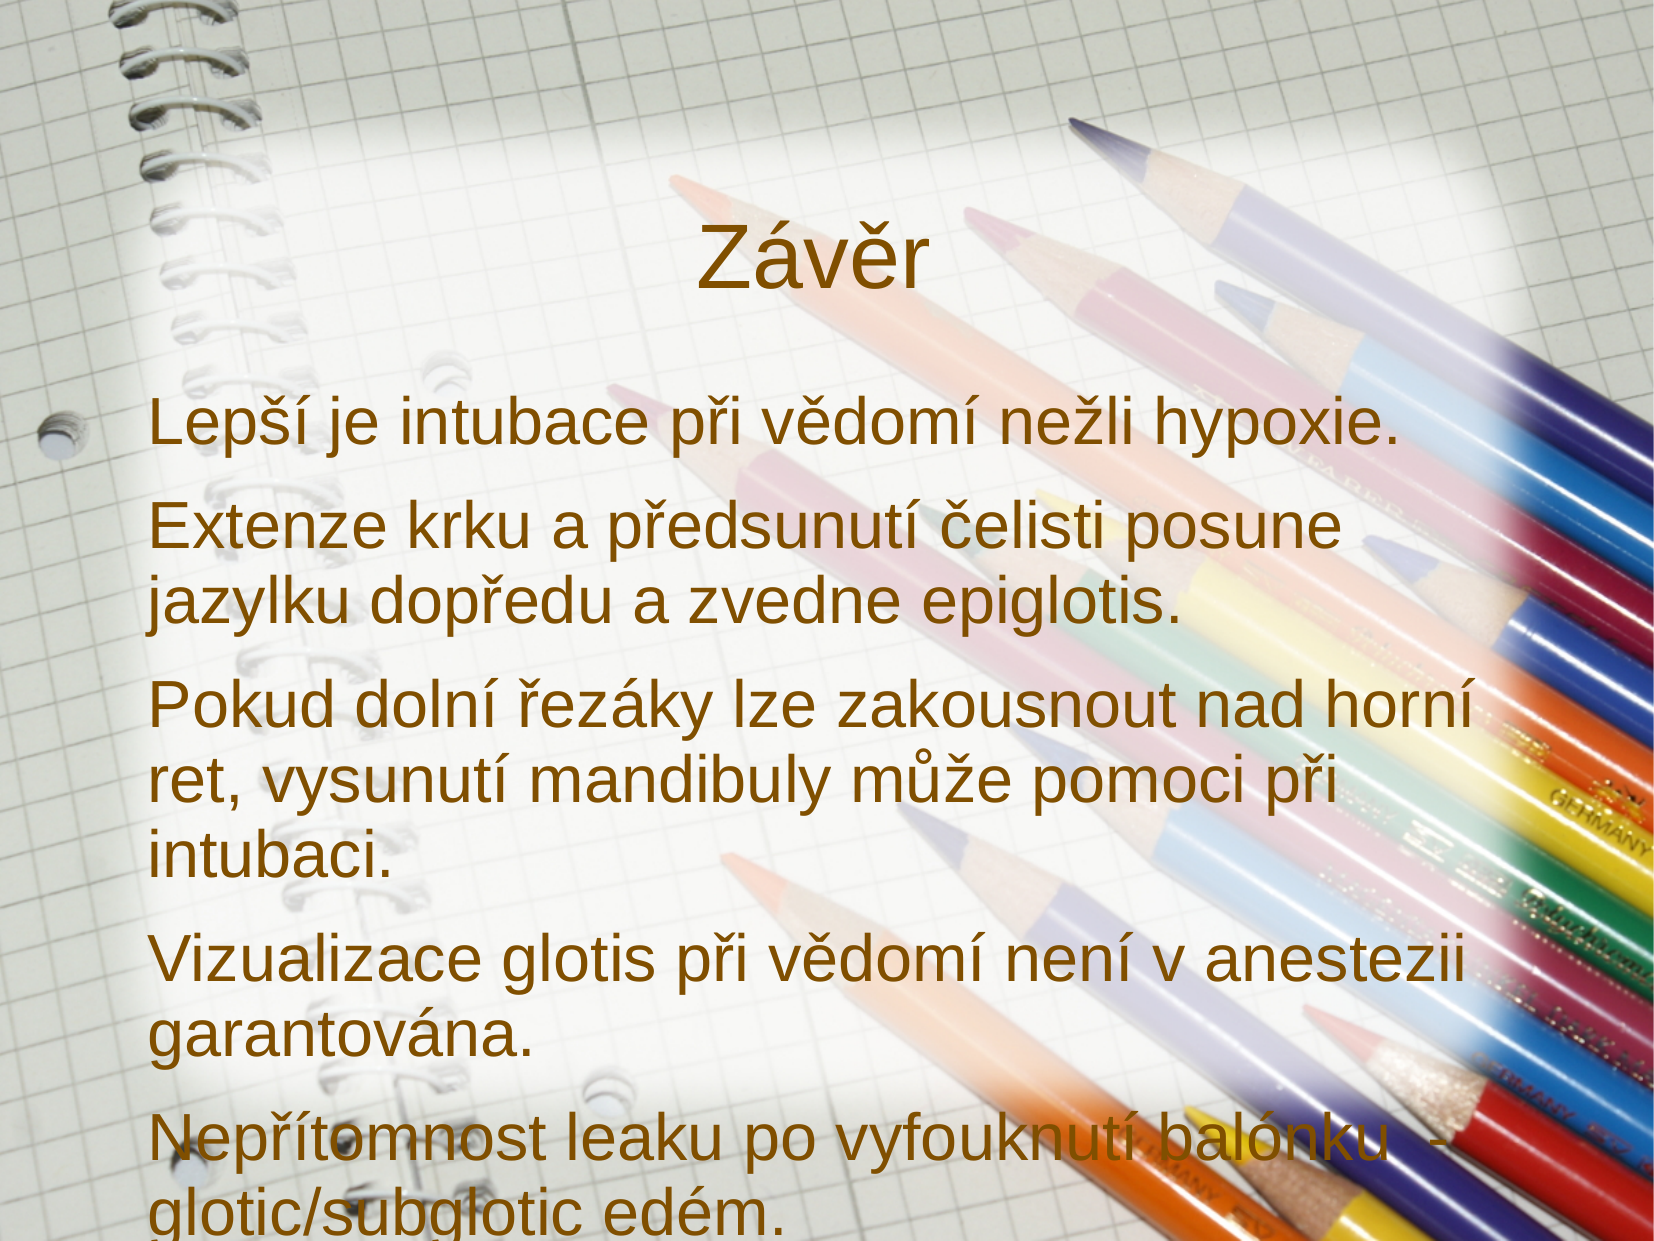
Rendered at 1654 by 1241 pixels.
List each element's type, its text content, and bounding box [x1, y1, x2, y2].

list Lepší je intubace při vědomí nežli hypoxie. Extenze krku a předsunutí čelisti posune jazylku dopředu a zvedne epiglotis. Pokud dolní řezáky lze zakousnout nad horní ret, vysunutí mandibuly může pomoci při intubaci. Vizualizace glotis při vědomí není v anestezii garantována. Nepřítomnost leaku po vyfouknutí balónku - glotic/subglotic edém. [147, 383, 1506, 1241]
title Závěr [147, 160, 1506, 353]
picture [0, 0, 1654, 1241]
